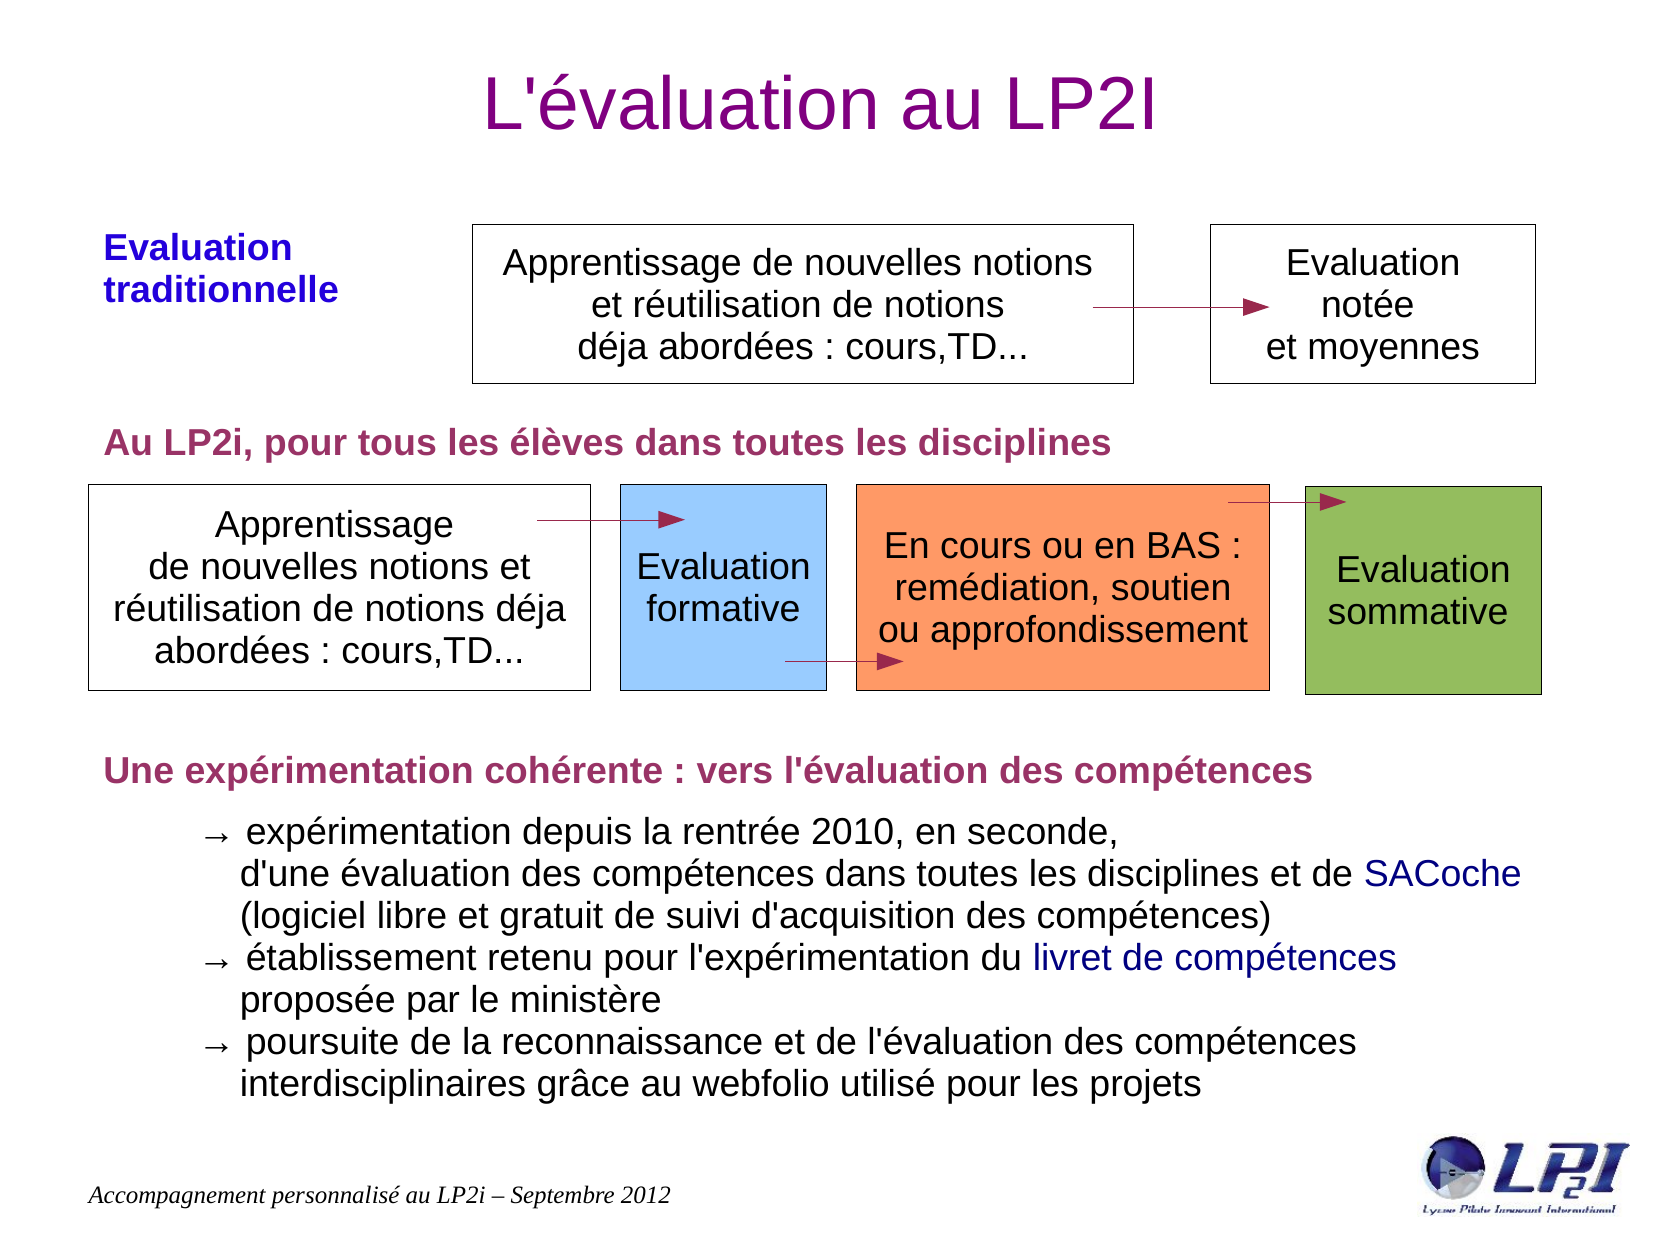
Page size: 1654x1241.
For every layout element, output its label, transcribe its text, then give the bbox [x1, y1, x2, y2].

title L'évaluation au LP2I [76, 29, 1565, 178]
text_box Evaluation formative [620, 484, 827, 691]
text_box Evaluation traditionnelle [88, 218, 414, 325]
text_box En cours ou en BAS : remédiation, soutien ou approfondissement [856, 484, 1270, 691]
text_box Evaluation notée et moyennes [1210, 224, 1536, 384]
text_box Evaluation sommative [1305, 486, 1542, 695]
text_box Apprentissage de nouvelles notions et réutilisation de notions déja abordées : cours,TD... [88, 484, 591, 691]
text_box → expérimentation depuis la rentrée 2010, en seconde, d'une évaluation des compétences dans toutes les disciplines et de SACoche (logiciel libre et gratuit de suivi d'acquisition des compétences) → établissement retenu pour l'expérimentation du livret de compétences proposée par le ministère → poursuite de la reconnaissance et de l'évaluation des compétences interdisciplinaires grâce au webfolio utilisé pour les projets [183, 803, 1595, 1169]
text_box Apprentissage de nouvelles notions et réutilisation de notions déja abordées : cours,TD... [472, 224, 1134, 384]
picture [1417, 1133, 1630, 1217]
text_box Au LP2i, pour tous les élèves dans toutes les disciplines [88, 413, 1388, 472]
text_box Une expérimentation cohérente : vers l'évaluation des compétences [88, 741, 1388, 801]
